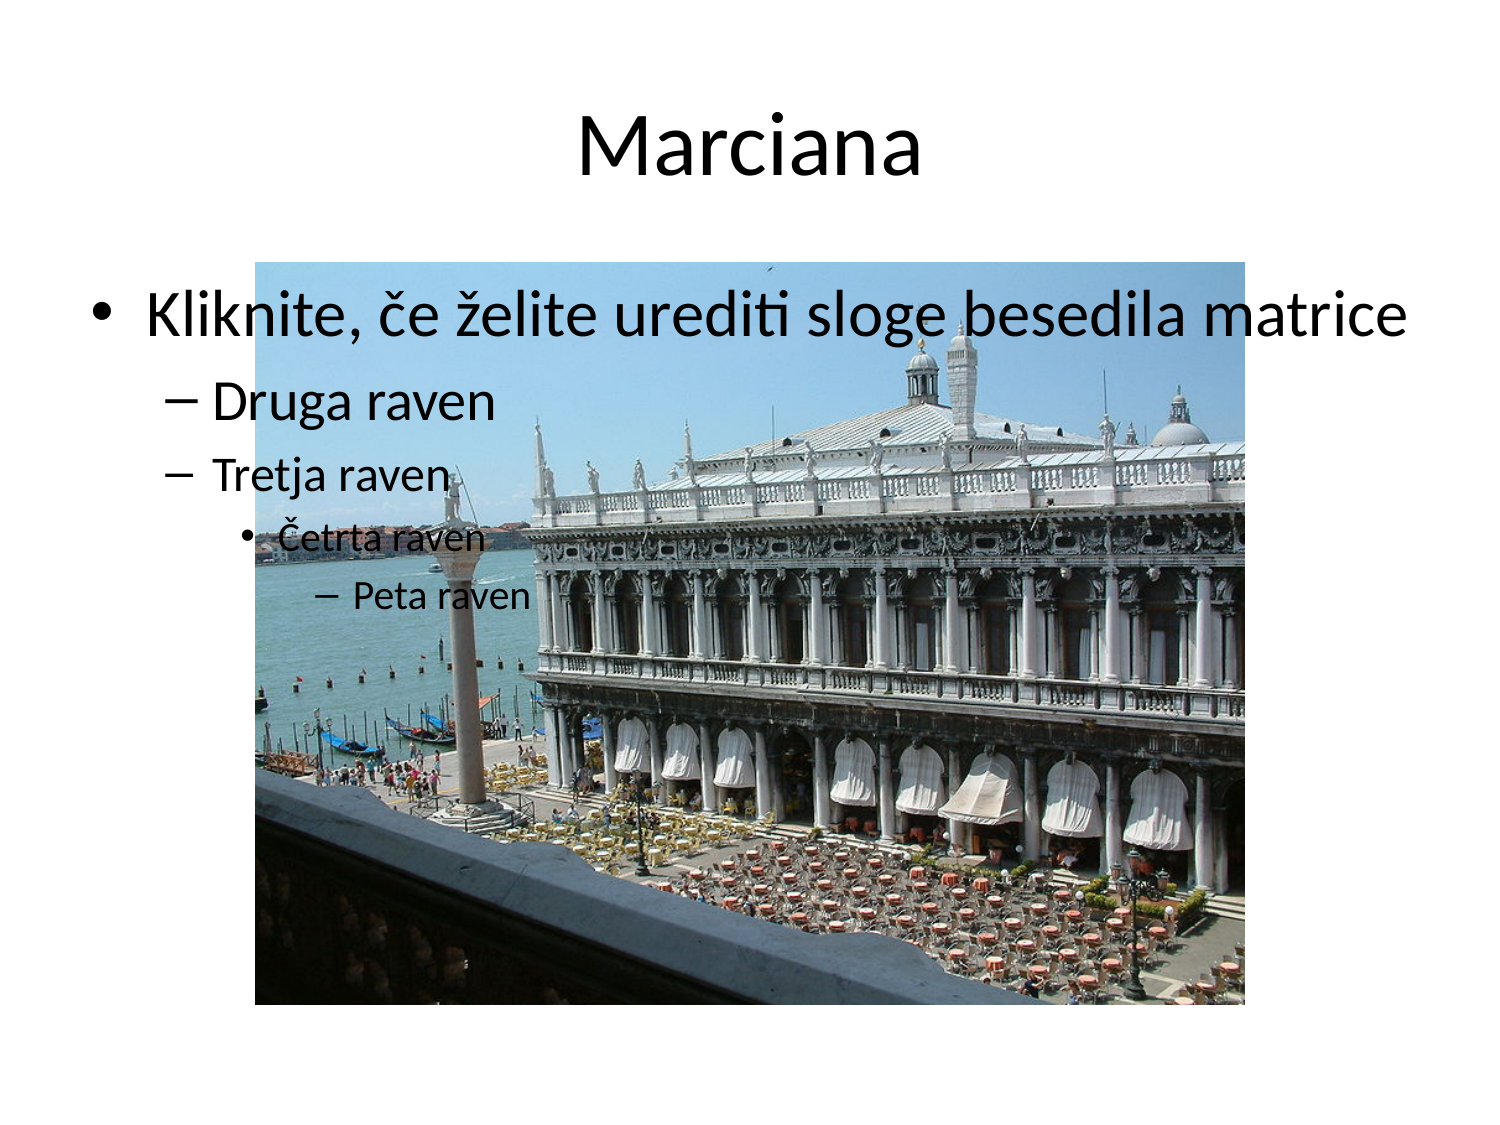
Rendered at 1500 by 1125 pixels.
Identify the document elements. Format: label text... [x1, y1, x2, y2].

picture [255, 262, 1245, 1005]
title Marciana [75, 45, 1425, 233]
